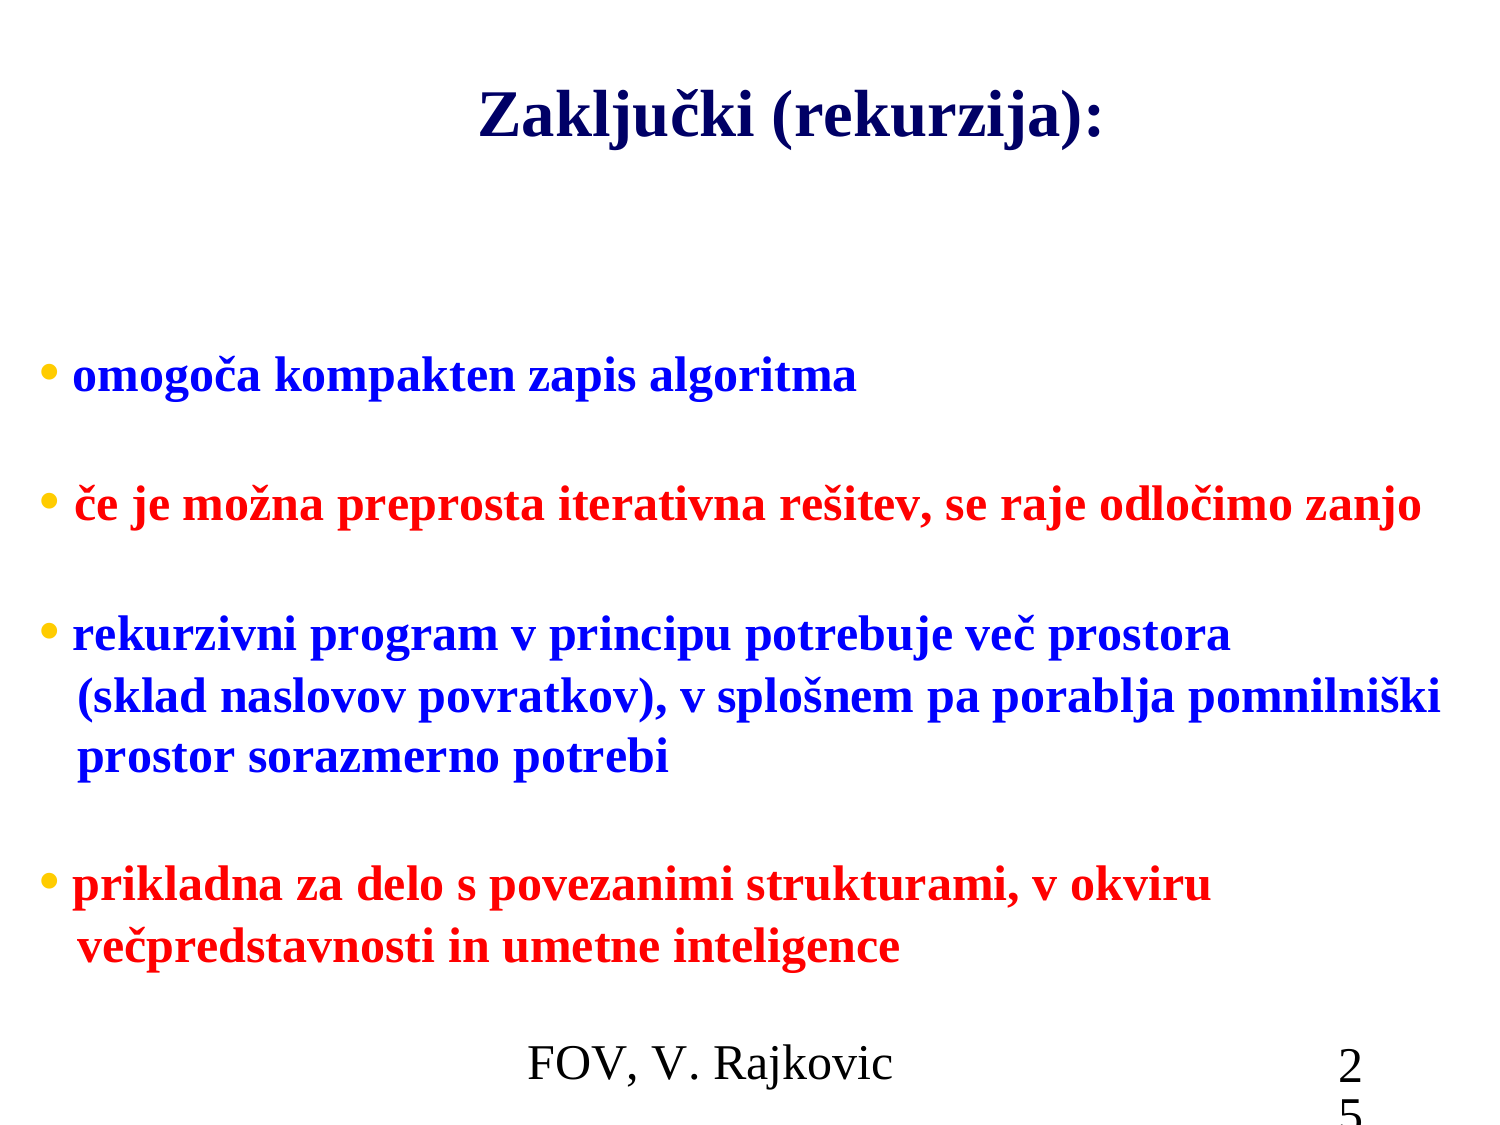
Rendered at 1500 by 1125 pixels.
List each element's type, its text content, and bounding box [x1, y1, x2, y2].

text_box Zaključki (rekurzija): [462, 62, 1122, 158]
text_box • omogoča kompakten zapis algoritma • če je možna preprosta iterativna rešitev, se raje odločimo zanjo • rekurzivni program v principu potrebuje več prostora (sklad naslovov povratkov), v splošnem pa porablja pomnilniški prostor sorazmerno potrebi • prikladna za delo s povezanimi strukturami, v okviru večpredstavnosti in umetne inteligence [24, 324, 1458, 981]
